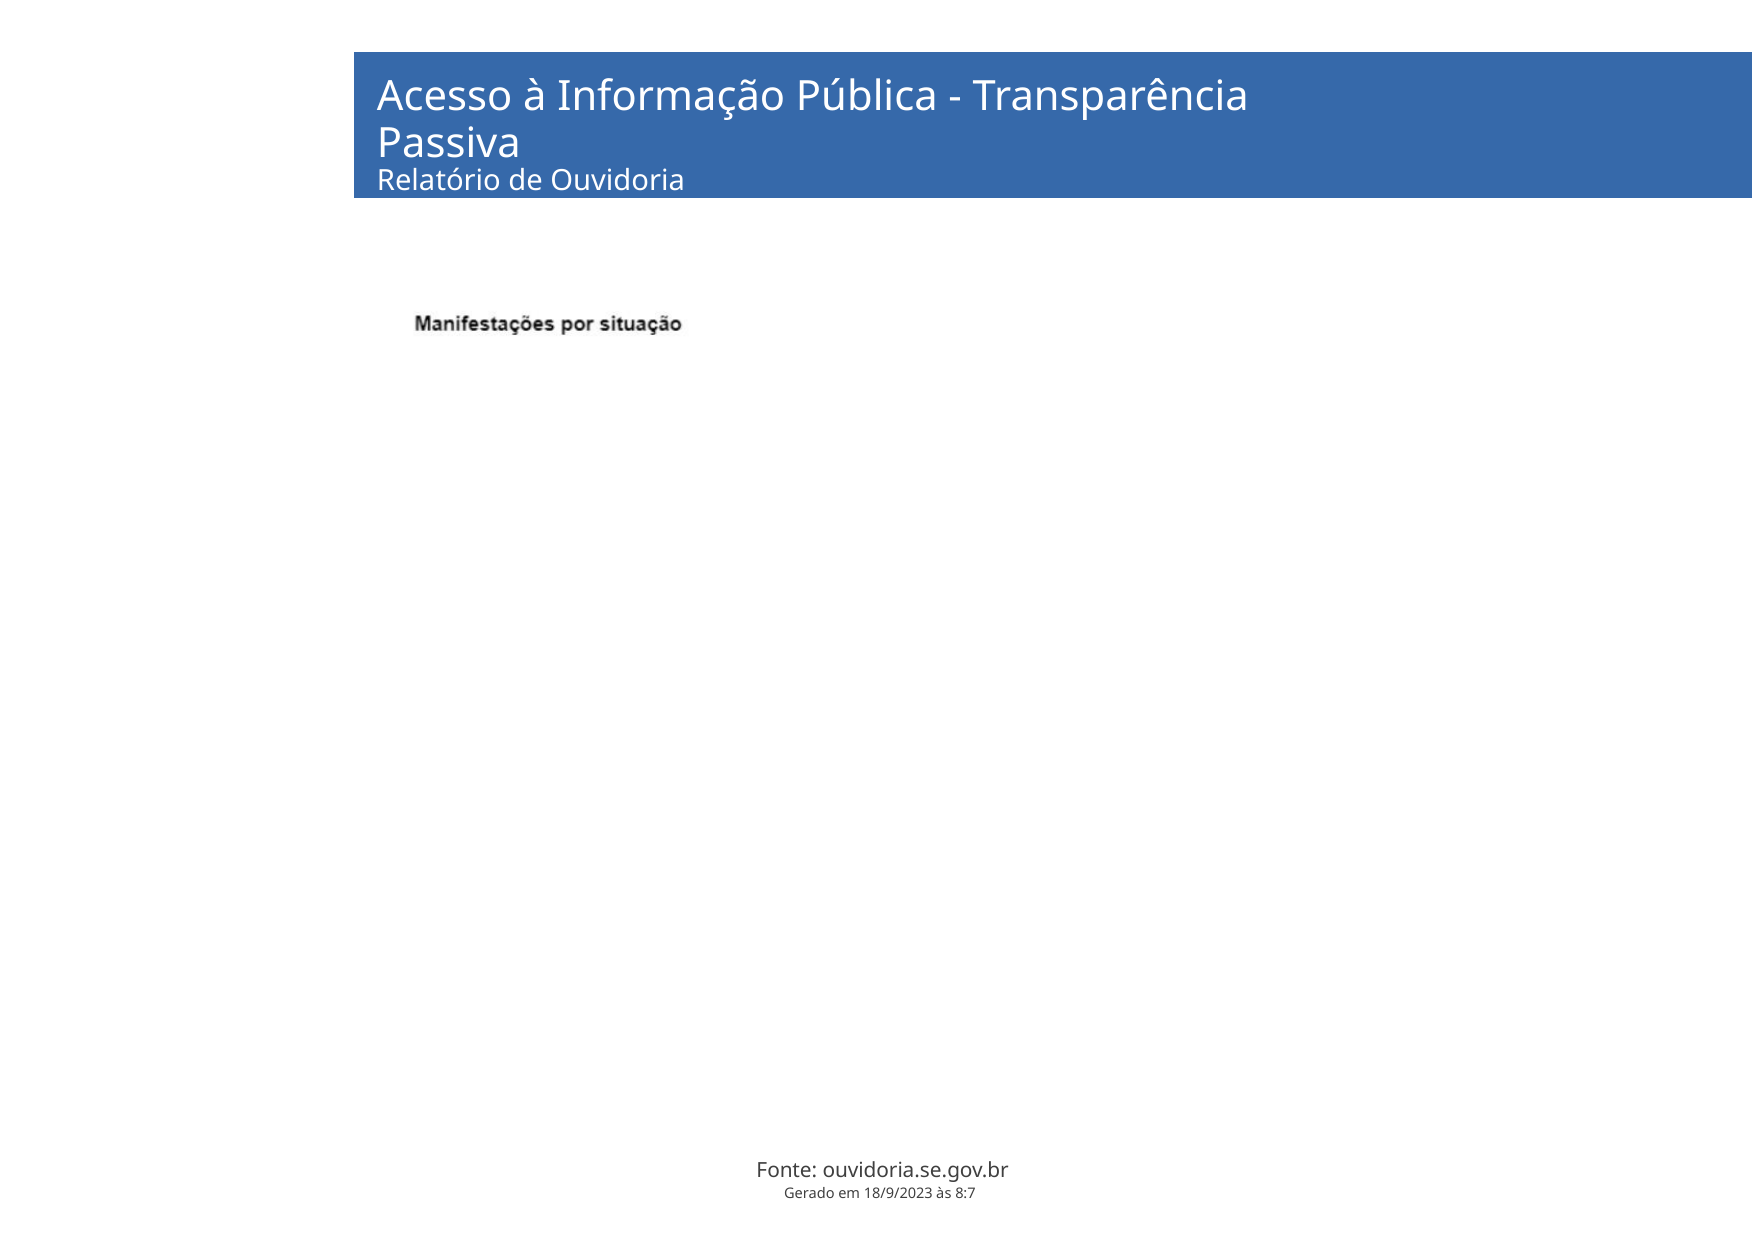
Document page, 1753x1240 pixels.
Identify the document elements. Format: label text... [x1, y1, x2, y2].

text_box [155, 211, 1599, 1028]
text_box Gerado em 18/9/2023 às 8:7 [784, 1184, 995, 1202]
text_box [354, 52, 1752, 198]
text_box Acesso à Informação Pública - Transparência Passiva Relatório de Ouvidoria SETUR - Agosto a Agosto de 2023 [376, 72, 1403, 228]
text_box Fonte: ouvidoria.se.gov.br [756, 1158, 1023, 1182]
